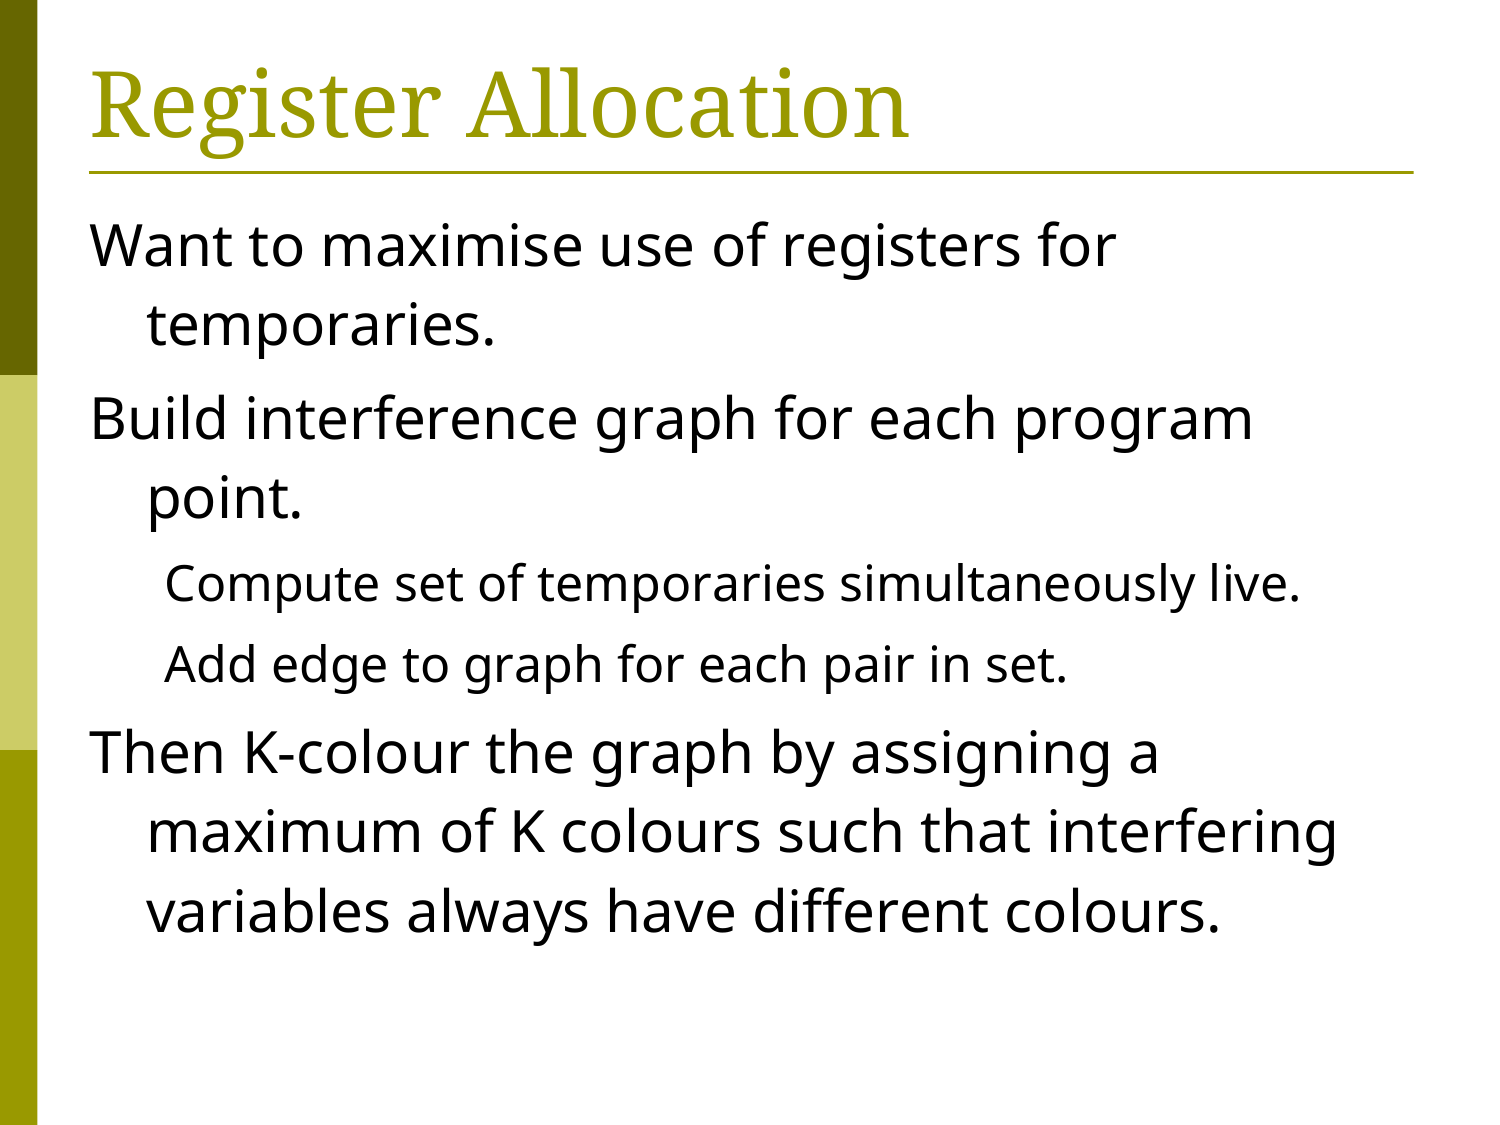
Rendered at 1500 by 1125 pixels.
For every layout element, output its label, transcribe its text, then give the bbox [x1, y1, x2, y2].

title Register Allocation [75, 45, 1426, 173]
list Want to maximise use of registers for temporaries. Build interference graph for each program point. Compute set of temporaries simultaneously live. Add edge to graph for each pair in set. Then K-colour the graph by assigning a maximum of K colours such that interfering variables always have different colours. [75, 196, 1426, 1006]
